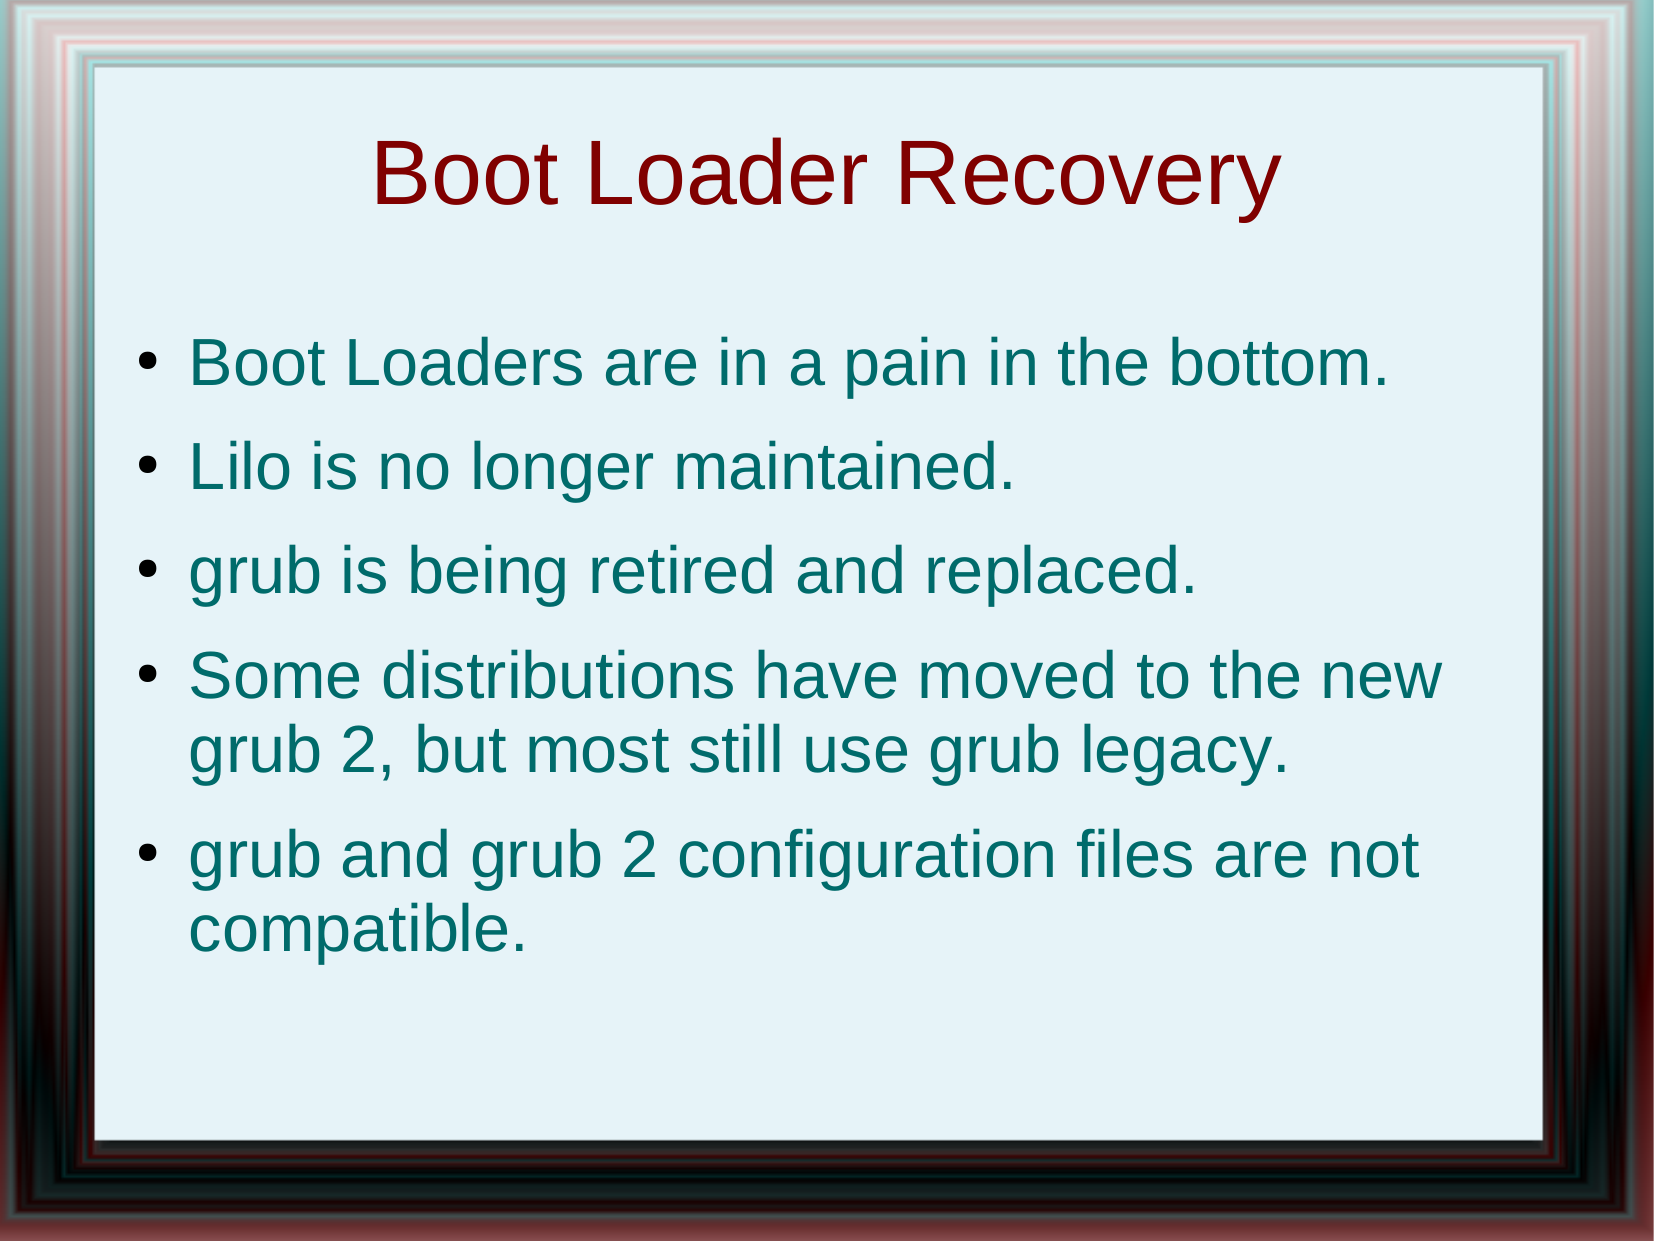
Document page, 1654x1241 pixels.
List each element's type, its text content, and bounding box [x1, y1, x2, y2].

list Boot Loaders are in a pain in the bottom. Lilo is no longer maintained. grub is being retired and replaced. Some distributions have moved to the new grub 2, but most still use grub legacy. grub and grub 2 configuration files are not compatible. [118, 324, 1506, 967]
picture [0, 0, 1654, 1241]
title Boot Loader Recovery [118, 95, 1536, 250]
